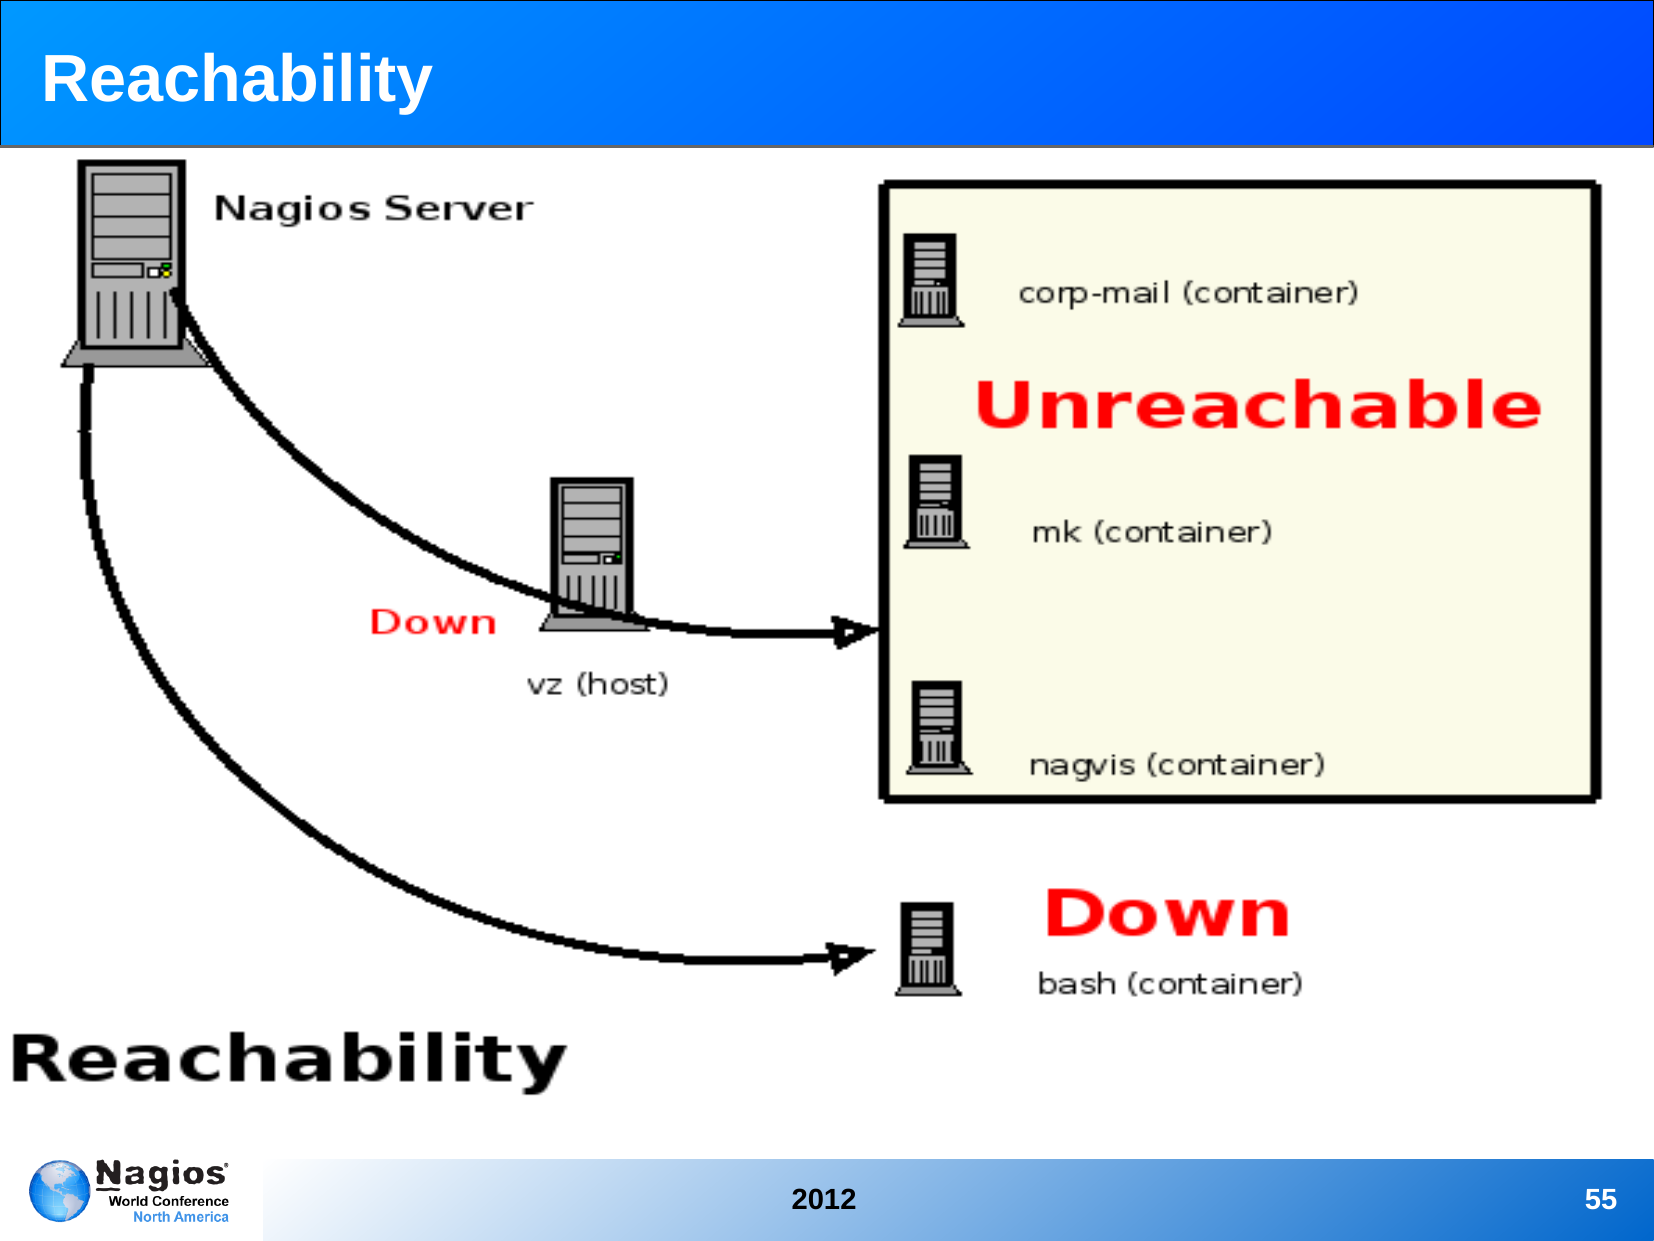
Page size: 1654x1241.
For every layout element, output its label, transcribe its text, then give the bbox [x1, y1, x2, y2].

picture [6, 158, 1608, 1131]
title Reachability [41, 36, 1491, 120]
picture [29, 1159, 229, 1235]
